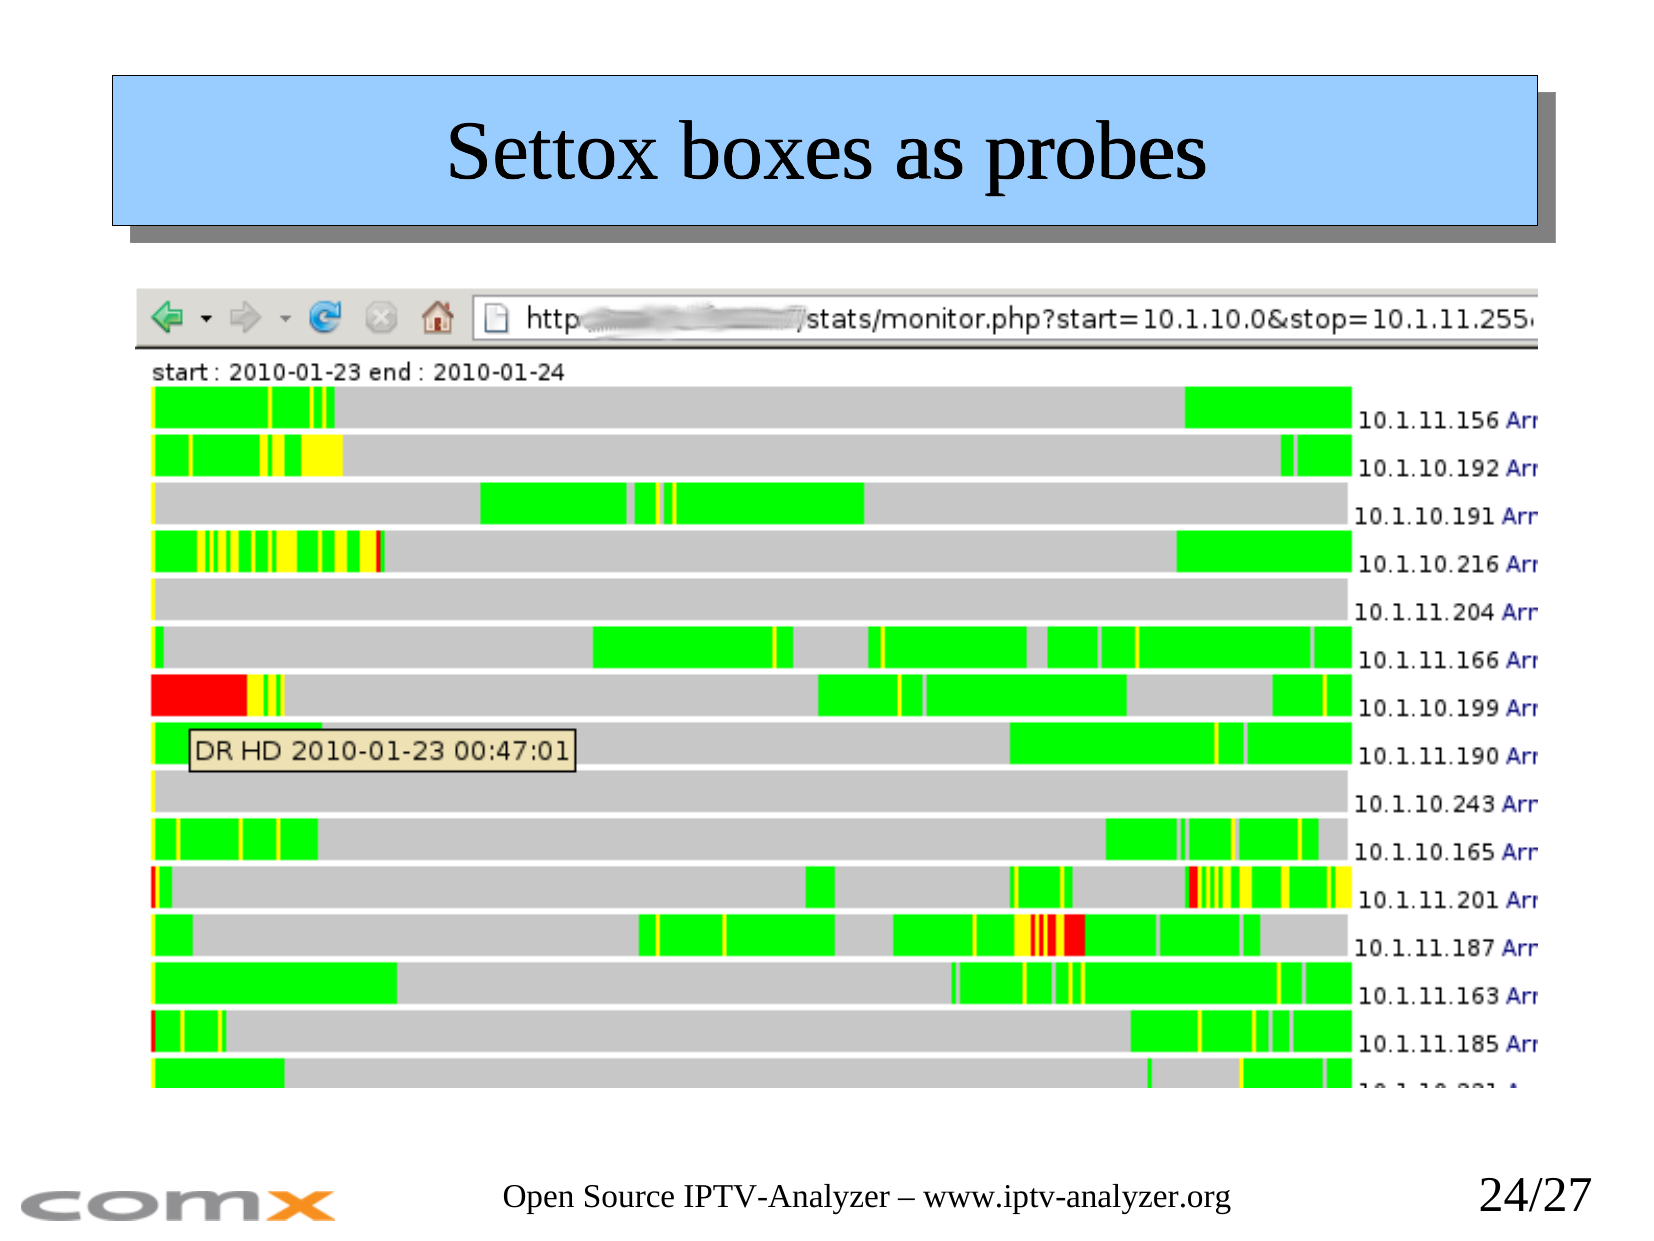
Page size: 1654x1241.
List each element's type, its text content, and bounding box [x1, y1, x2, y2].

title Settox boxes as probes [116, 75, 1538, 226]
picture [135, 287, 1538, 1088]
picture [21, 1191, 335, 1221]
